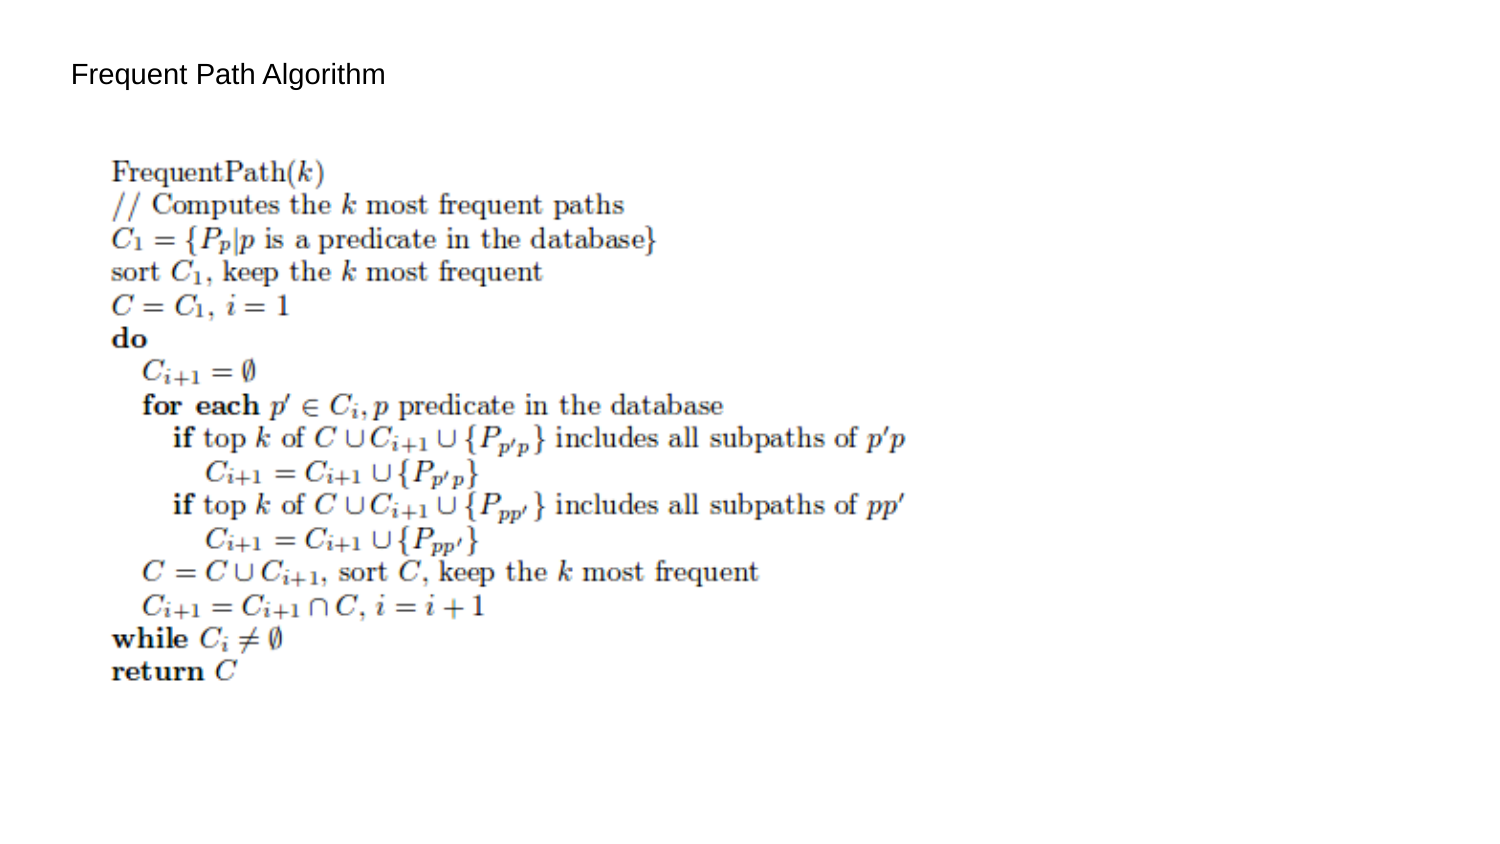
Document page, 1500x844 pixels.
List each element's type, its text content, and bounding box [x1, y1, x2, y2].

text_box Frequent Path Algorithm [55, 40, 1094, 100]
picture [85, 115, 986, 742]
